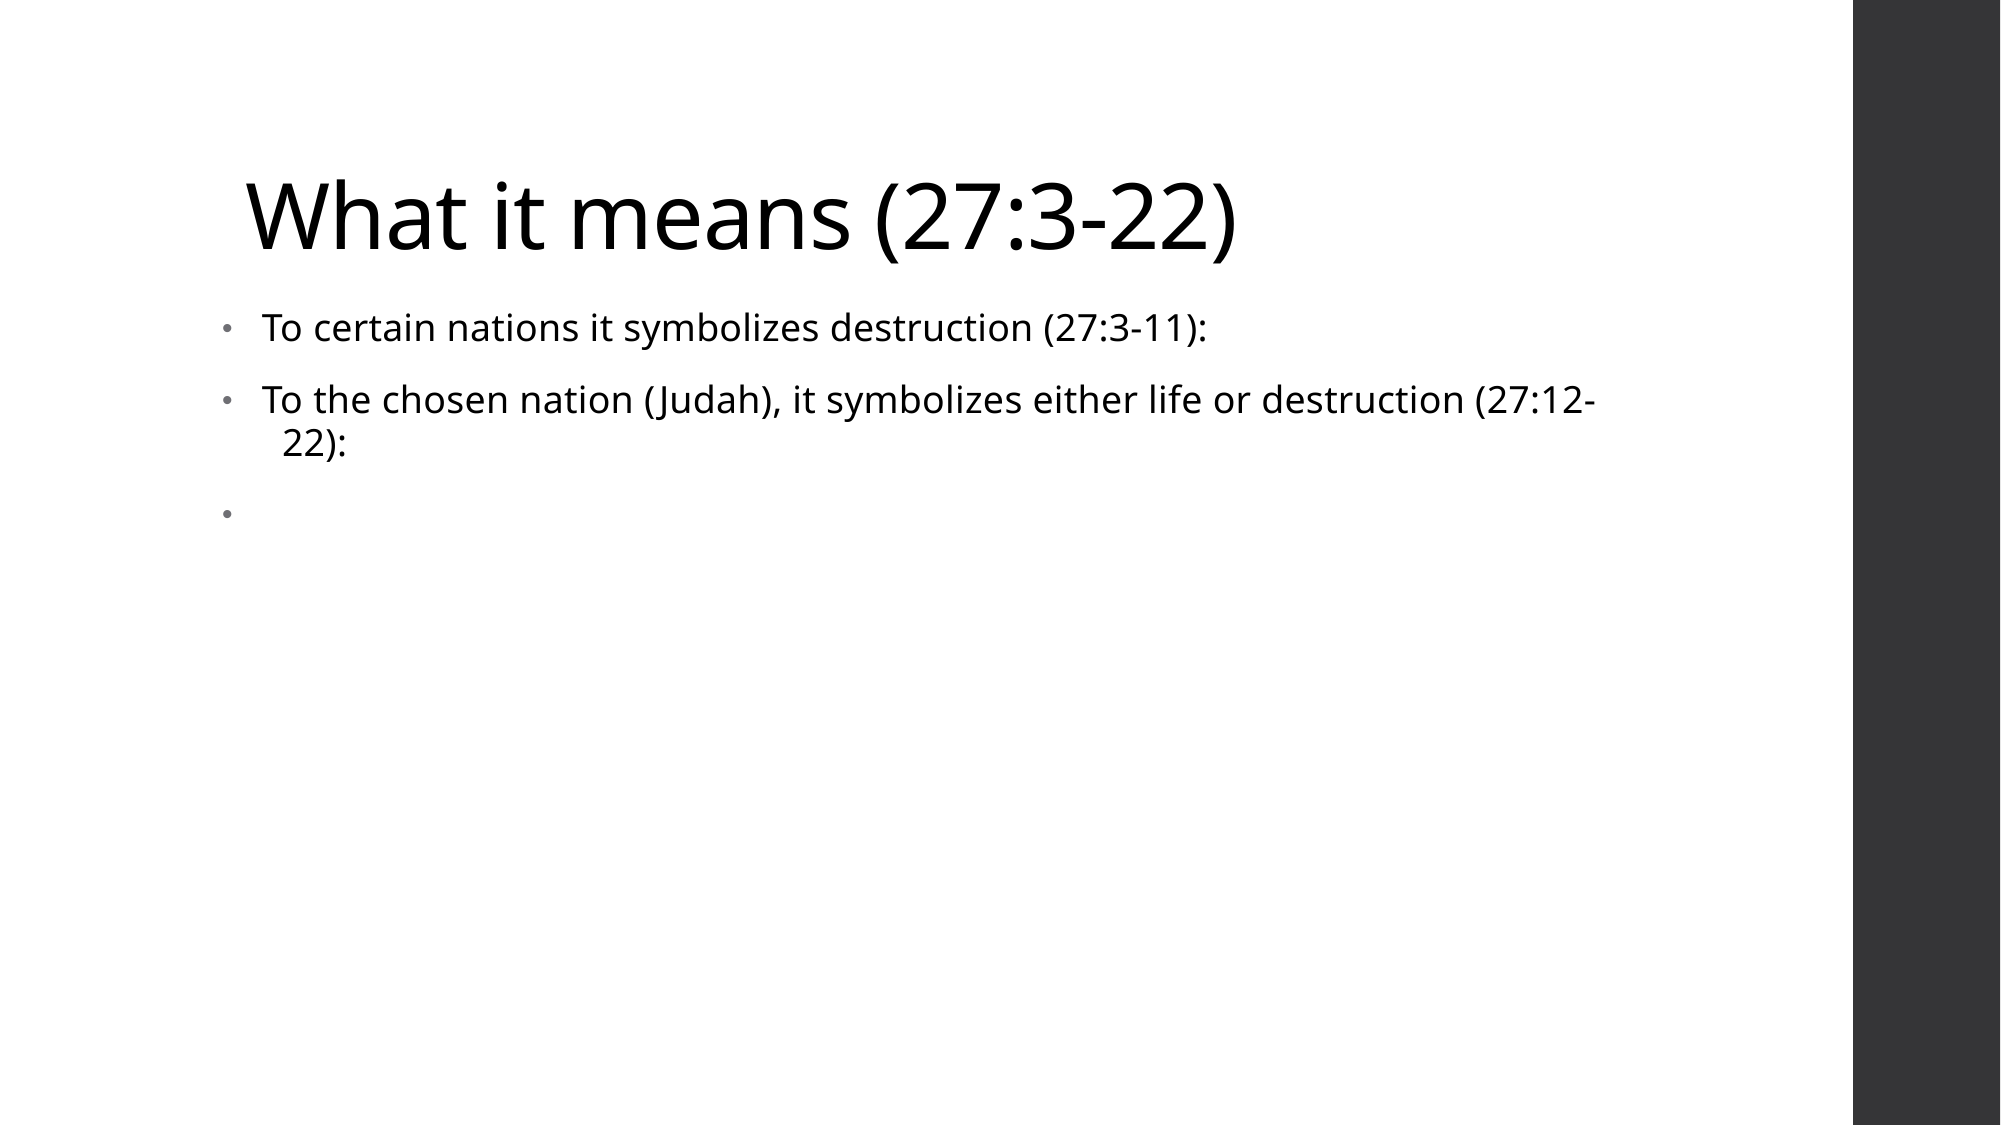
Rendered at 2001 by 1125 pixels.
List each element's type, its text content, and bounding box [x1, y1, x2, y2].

title What it means (27:3-22) [206, 60, 1797, 278]
list To certain nations it symbolizes destruction (27:3-11): To the chosen nation (Judah), it symbolizes either life or destruction (27:12-22): [206, 299, 1617, 1014]
